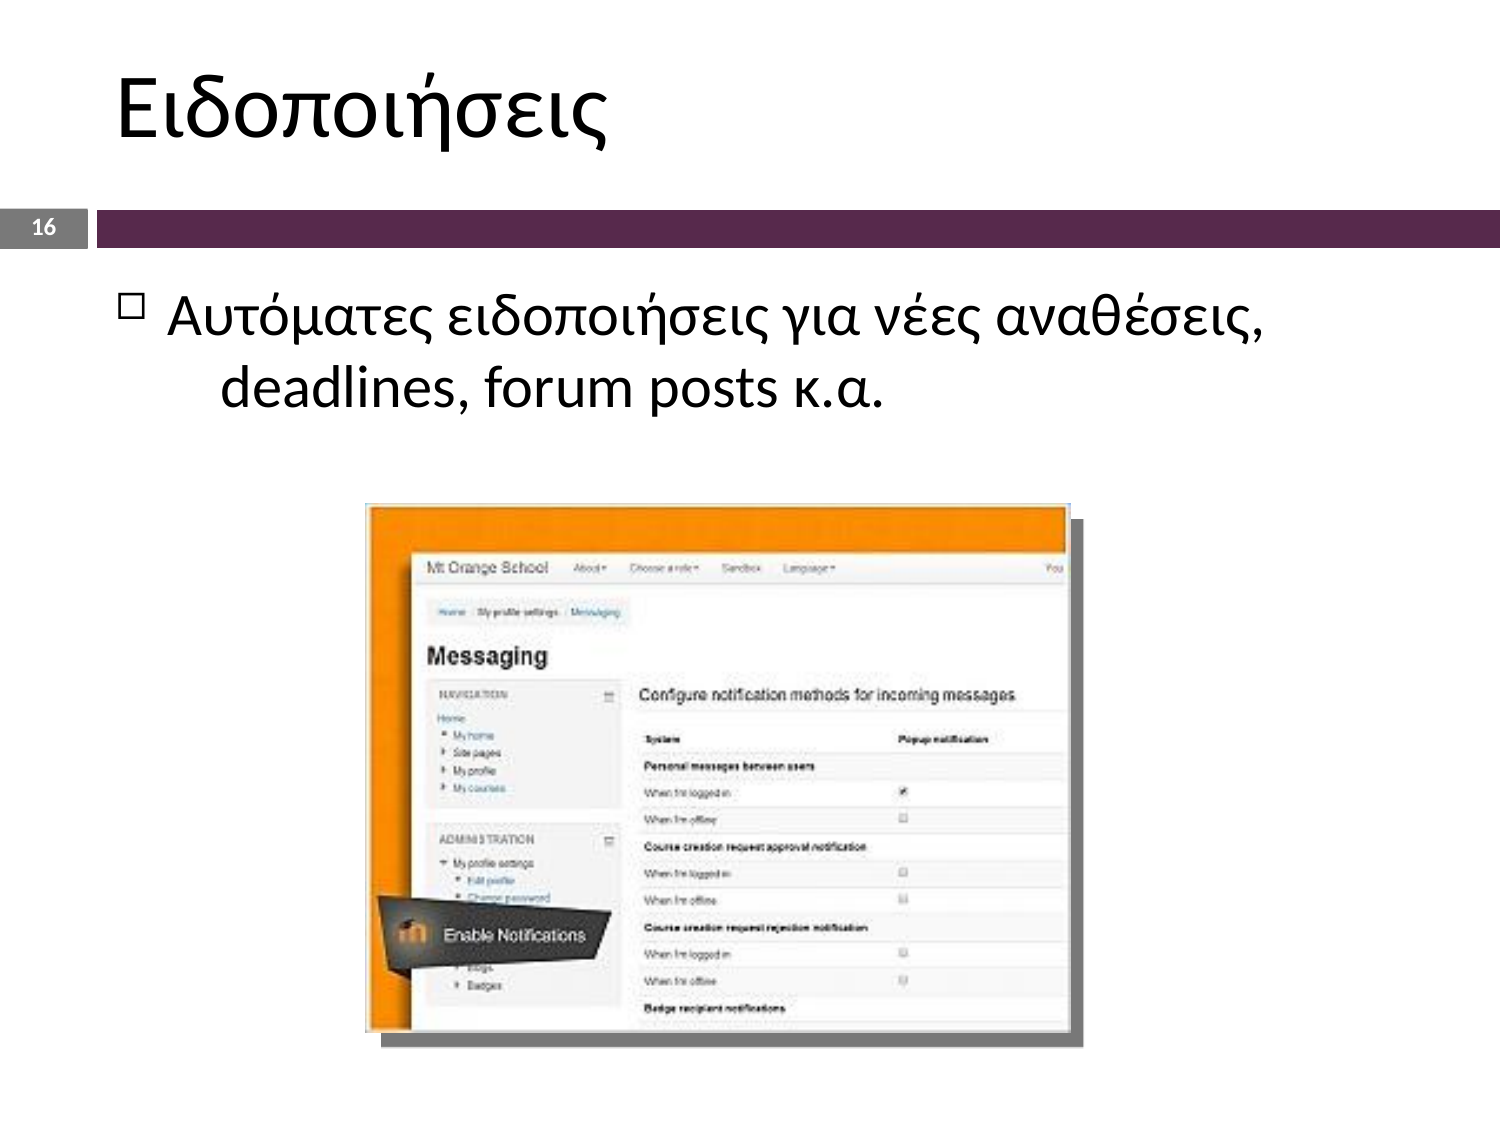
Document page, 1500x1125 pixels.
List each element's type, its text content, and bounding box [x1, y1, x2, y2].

title Ειδοποιήσεις [100, 19, 1438, 182]
list Αυτόματες ειδοποιήσεις για νέες αναθέσεις, deadlines, forum posts κ.α. [100, 267, 1438, 1005]
picture [365, 503, 1071, 1033]
text_box 16 [0, 208, 88, 249]
